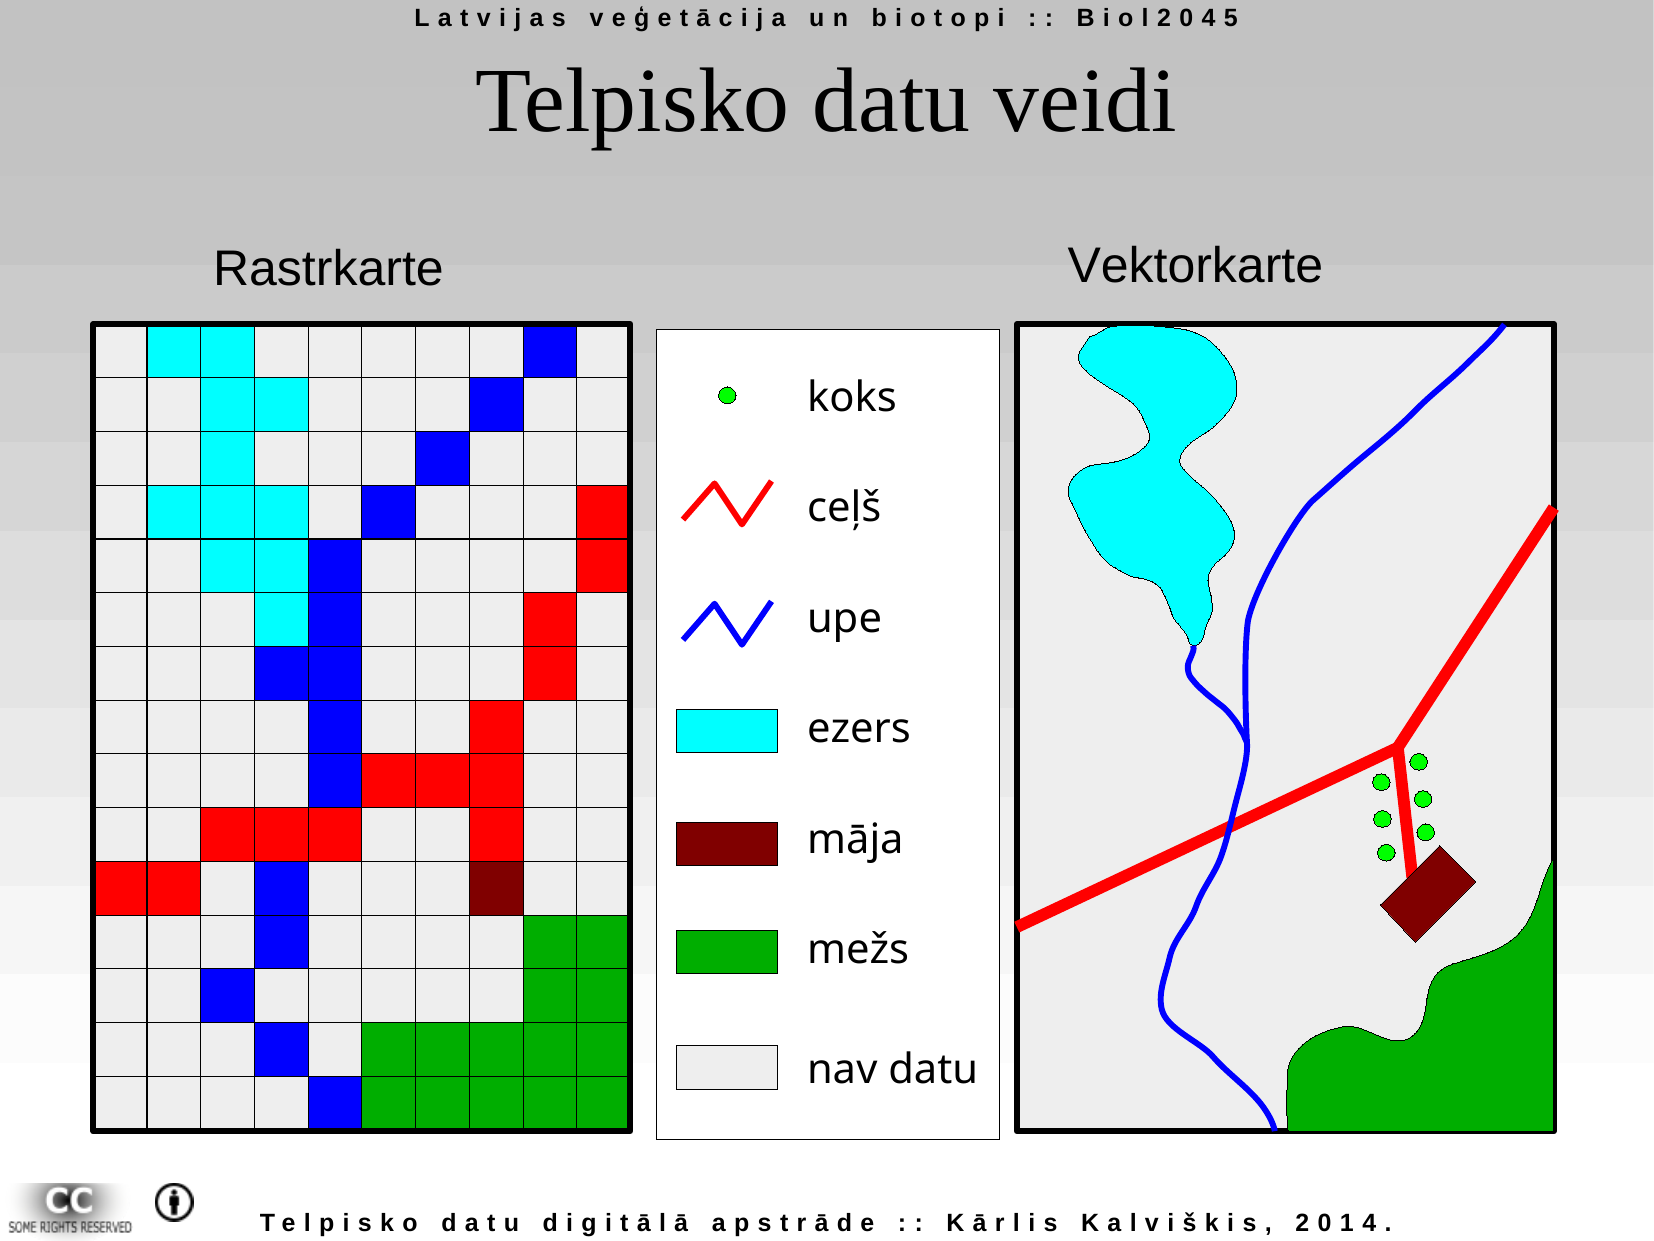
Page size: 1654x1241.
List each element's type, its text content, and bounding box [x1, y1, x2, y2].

text_box mežs [806, 923, 907, 972]
text_box [96, 327, 627, 1128]
text_box [1016, 323, 1501, 920]
text_box Rastrkarte [213, 239, 444, 296]
text_box [1236, 323, 1555, 816]
text_box koks [806, 370, 894, 419]
text_box ceļš [806, 481, 881, 530]
text_box māja [806, 812, 901, 862]
text_box Vektorkarte [1067, 237, 1324, 294]
picture [0, 0, 1654, 1241]
text_box ezers [806, 702, 908, 751]
text_box [656, 329, 1000, 1140]
text_box nav datu [806, 1043, 975, 1092]
title Telpisko datu veidi [29, 49, 1625, 296]
text_box [1164, 519, 1555, 1132]
text_box upe [806, 591, 879, 641]
text_box [1016, 838, 1271, 1132]
